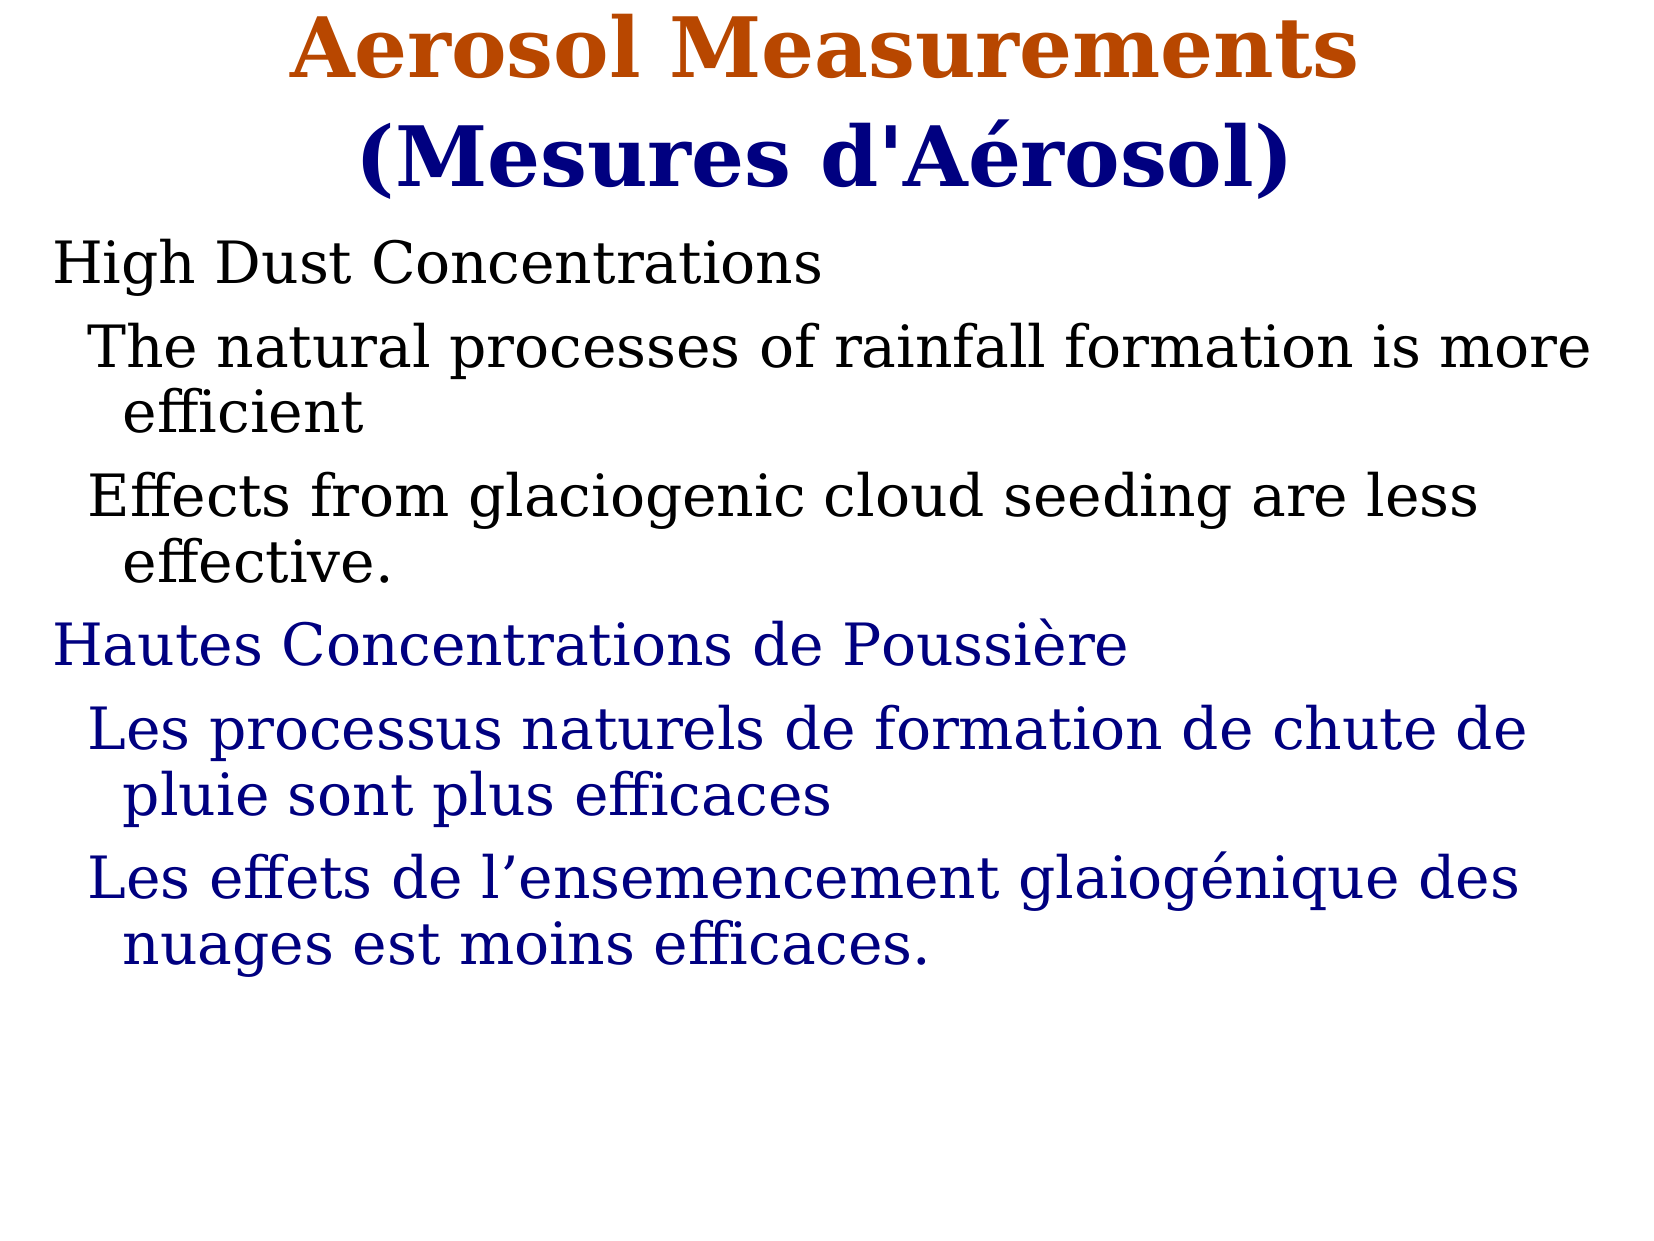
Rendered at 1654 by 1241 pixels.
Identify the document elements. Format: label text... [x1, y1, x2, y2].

title Aerosol Measurements (Mesures d'Aérosol)‏ [0, 6, 1651, 203]
text_box High Dust Concentrations The natural processes of rainfall formation is more efficient Effects from glaciogenic cloud seeding are less effective. Hautes Concentrations de Poussière Les processus naturels de formation de chute de pluie sont plus efficaces Les effets de l’ensemencement glaiogénique des nuages est moins efficaces. [37, 223, 1613, 1164]
